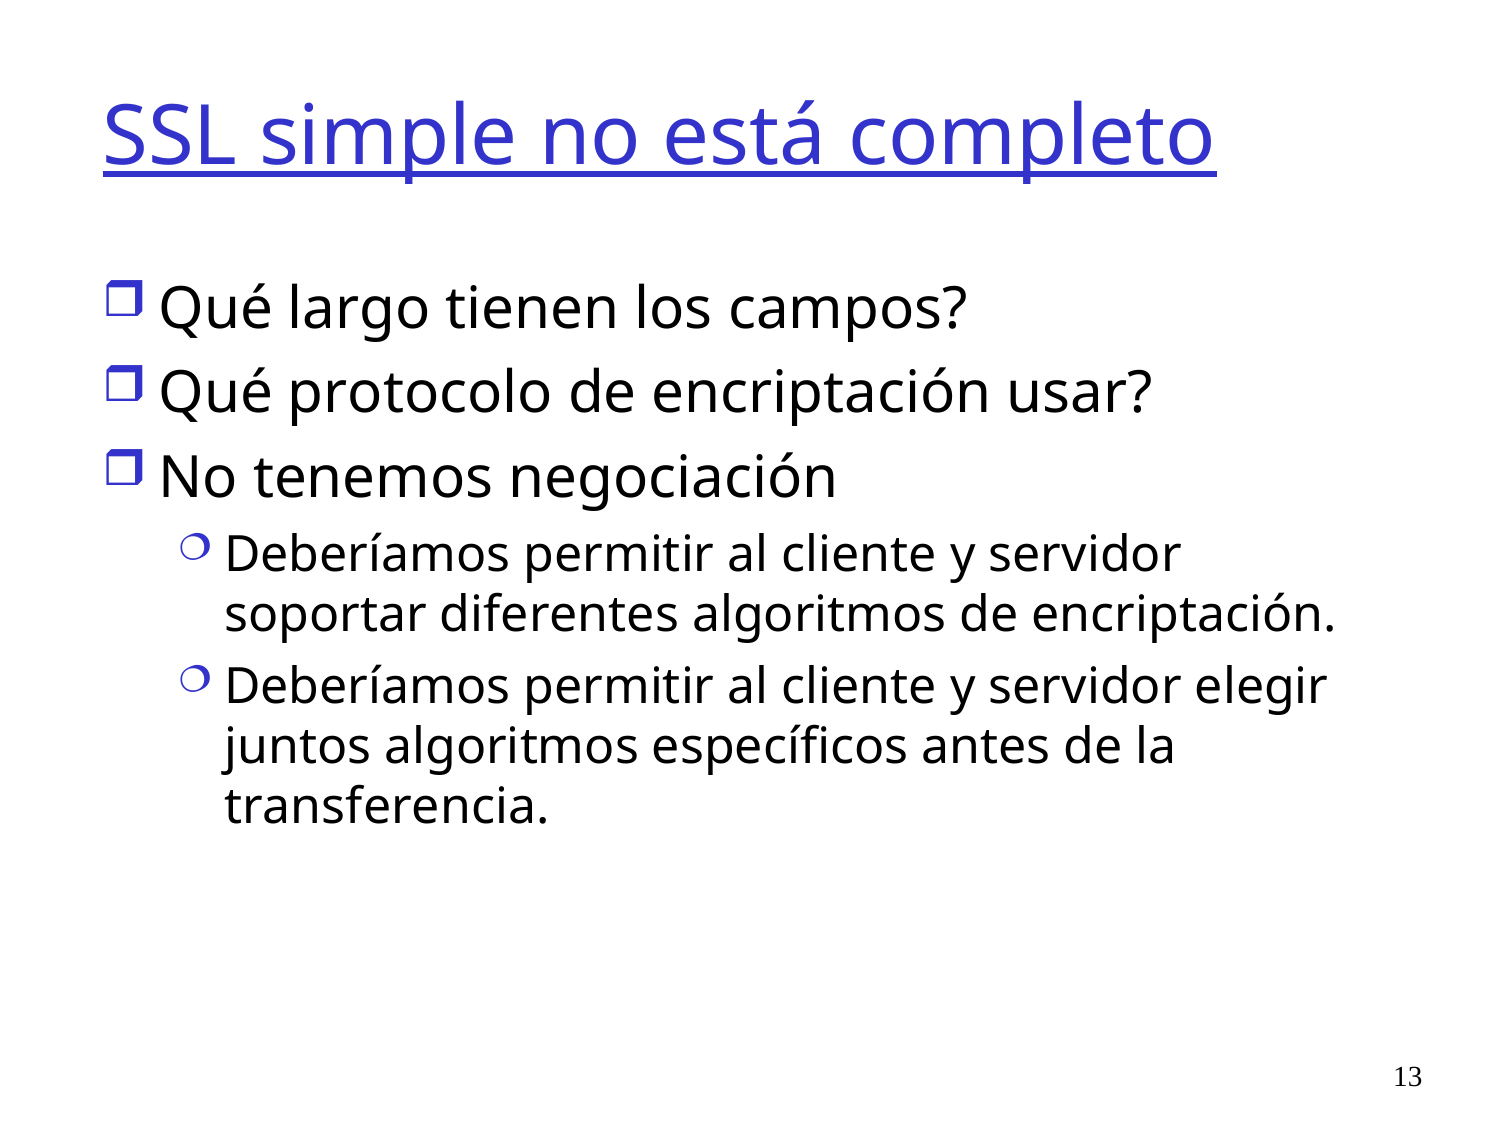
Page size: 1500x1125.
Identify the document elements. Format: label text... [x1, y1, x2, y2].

text_box <number> [1362, 1050, 1438, 1125]
list Qué largo tienen los campos? Qué protocolo de encriptación usar? No tenemos negociación Deberíamos permitir al cliente y servidor soportar diferentes algoritmos de encriptación. Deberíamos permitir al cliente y servidor elegir juntos algoritmos específicos antes de la transferencia. [87, 262, 1363, 1026]
title SSL simple no está completo [87, 37, 1363, 225]
